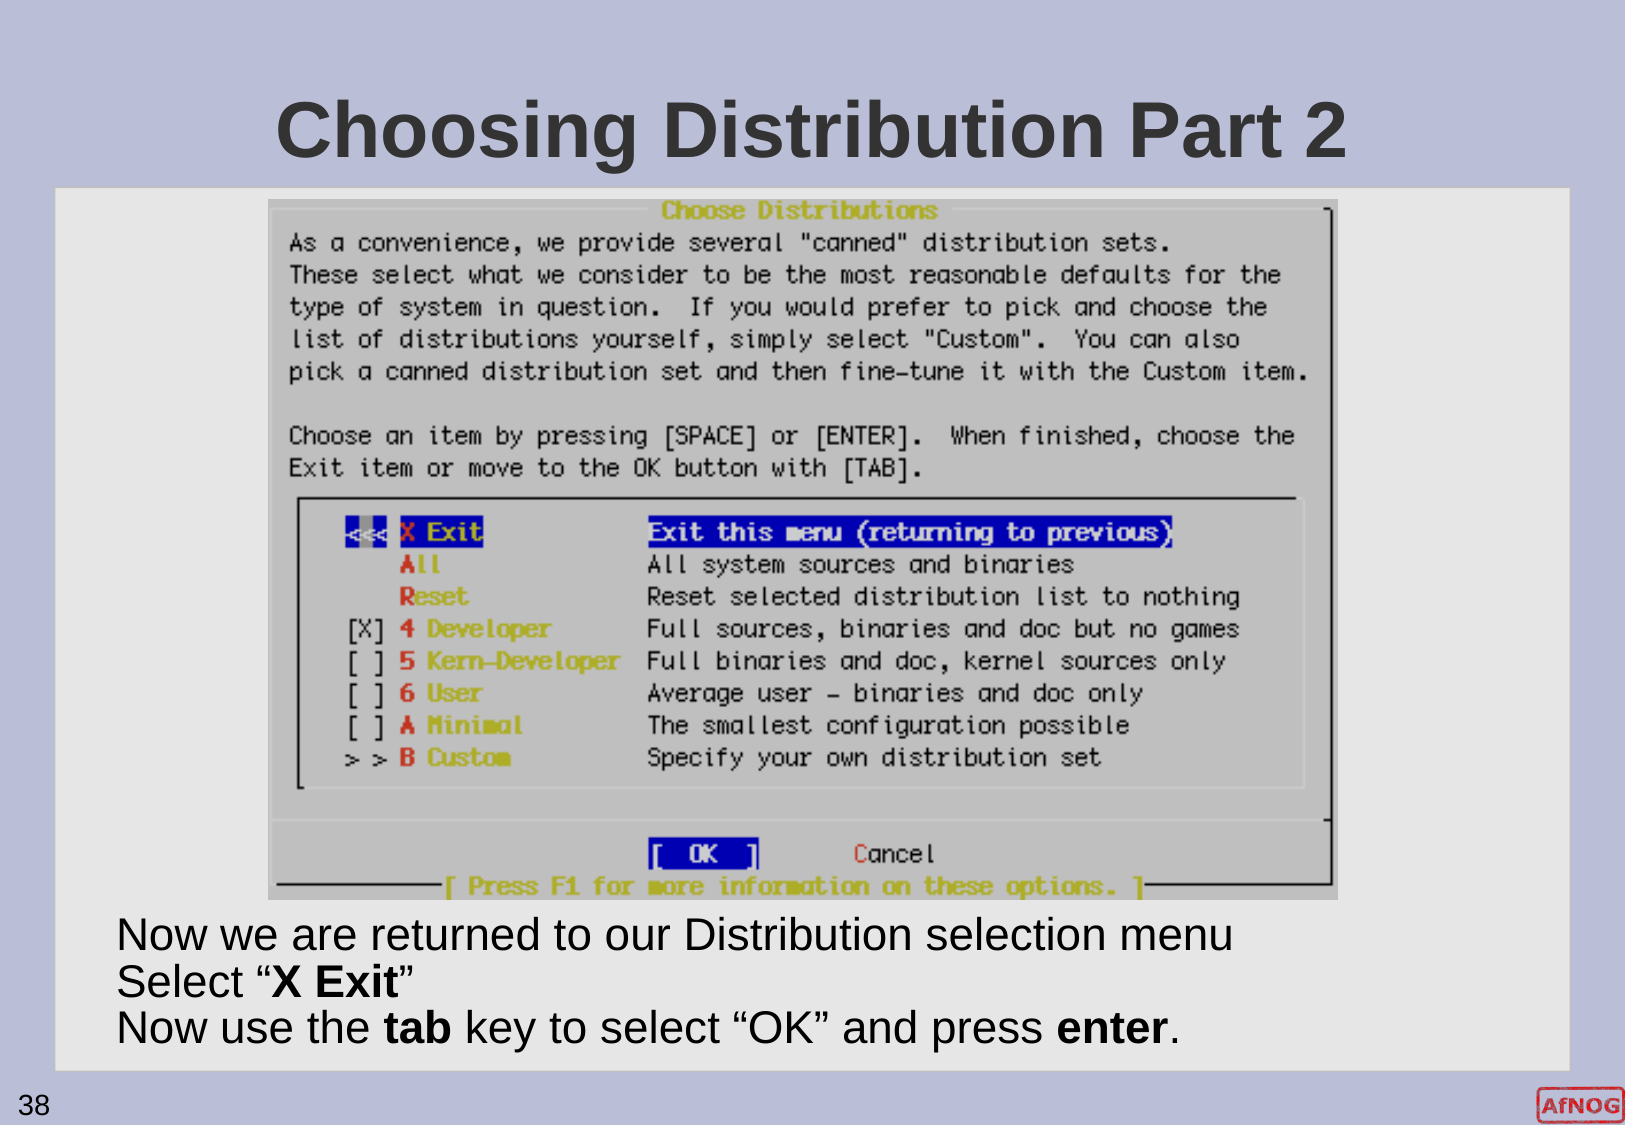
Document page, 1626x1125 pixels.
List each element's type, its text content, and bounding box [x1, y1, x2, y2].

picture [268, 199, 1338, 901]
picture [1535, 1085, 1626, 1125]
title Choosing Distribution Part 2 [54, 44, 1571, 215]
text_box Now we are returned to our Distribution selection menu Select “X Exit” Now use the tab key to select “OK” and press enter. [88, 899, 1536, 1065]
